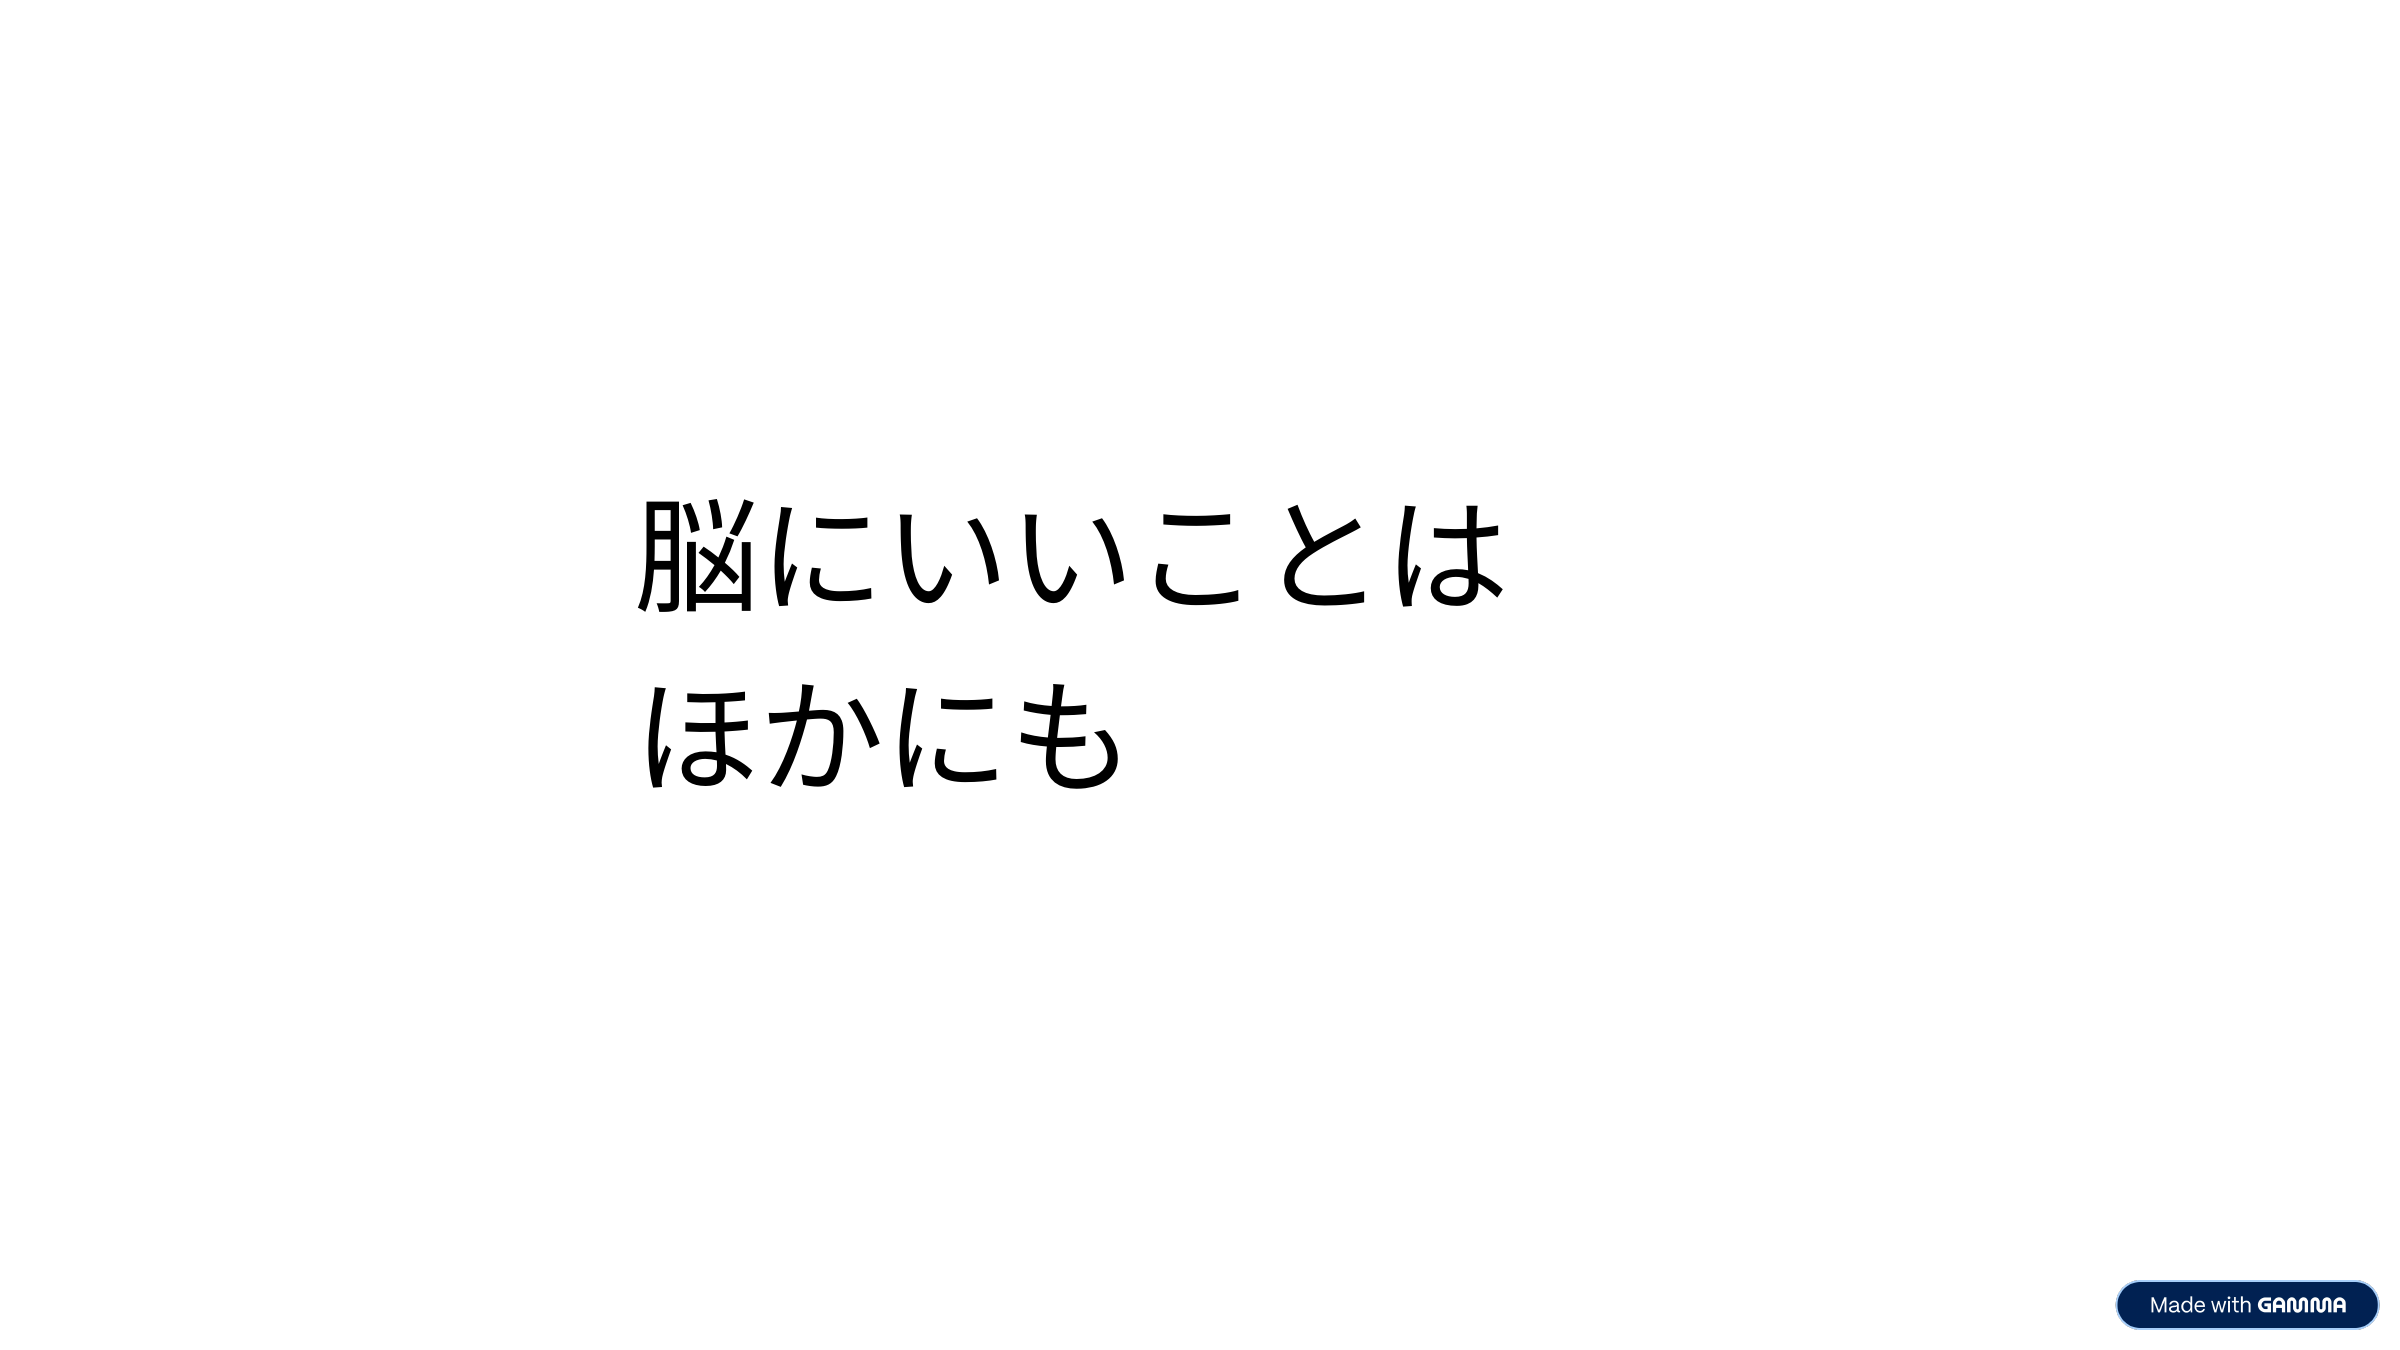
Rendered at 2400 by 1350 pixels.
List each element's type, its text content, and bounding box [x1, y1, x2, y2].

picture [2106, 1271, 2389, 1339]
text_box 脳にいいことはほかにも [620, 449, 1625, 827]
